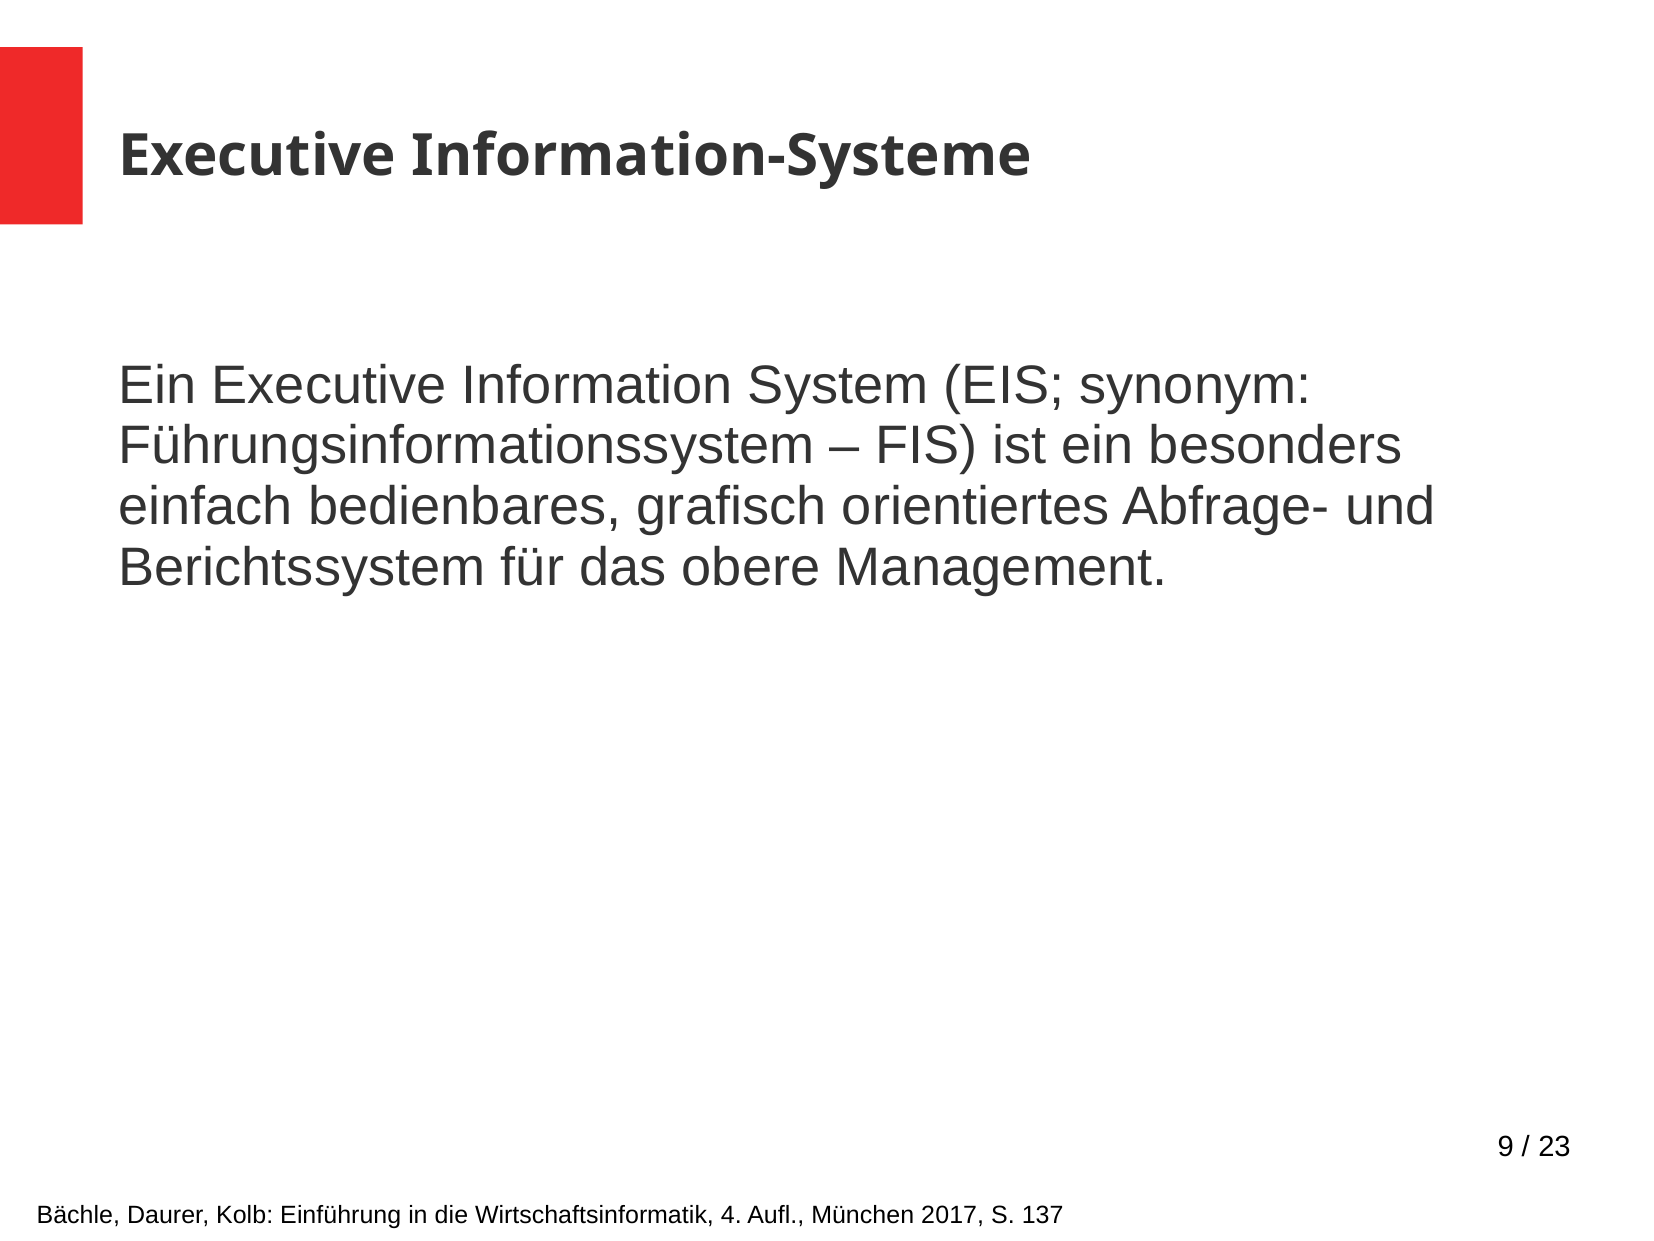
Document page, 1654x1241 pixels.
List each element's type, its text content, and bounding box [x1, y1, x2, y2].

text_box Bächle, Daurer, Kolb: Einführung in die Wirtschaftsinformatik, 4. Aufl., München 2017, S. 137 [21, 1193, 1084, 1237]
title Executive Information-Systeme [118, 49, 1571, 257]
list Ein Executive Information System (EIS; synonym: Führungsinformationssystem – FIS) ist ein besonders einfach bedienbares, grafisch orientiertes Abfrage- und Berichtssystem für das obere Management. [118, 354, 1536, 1074]
